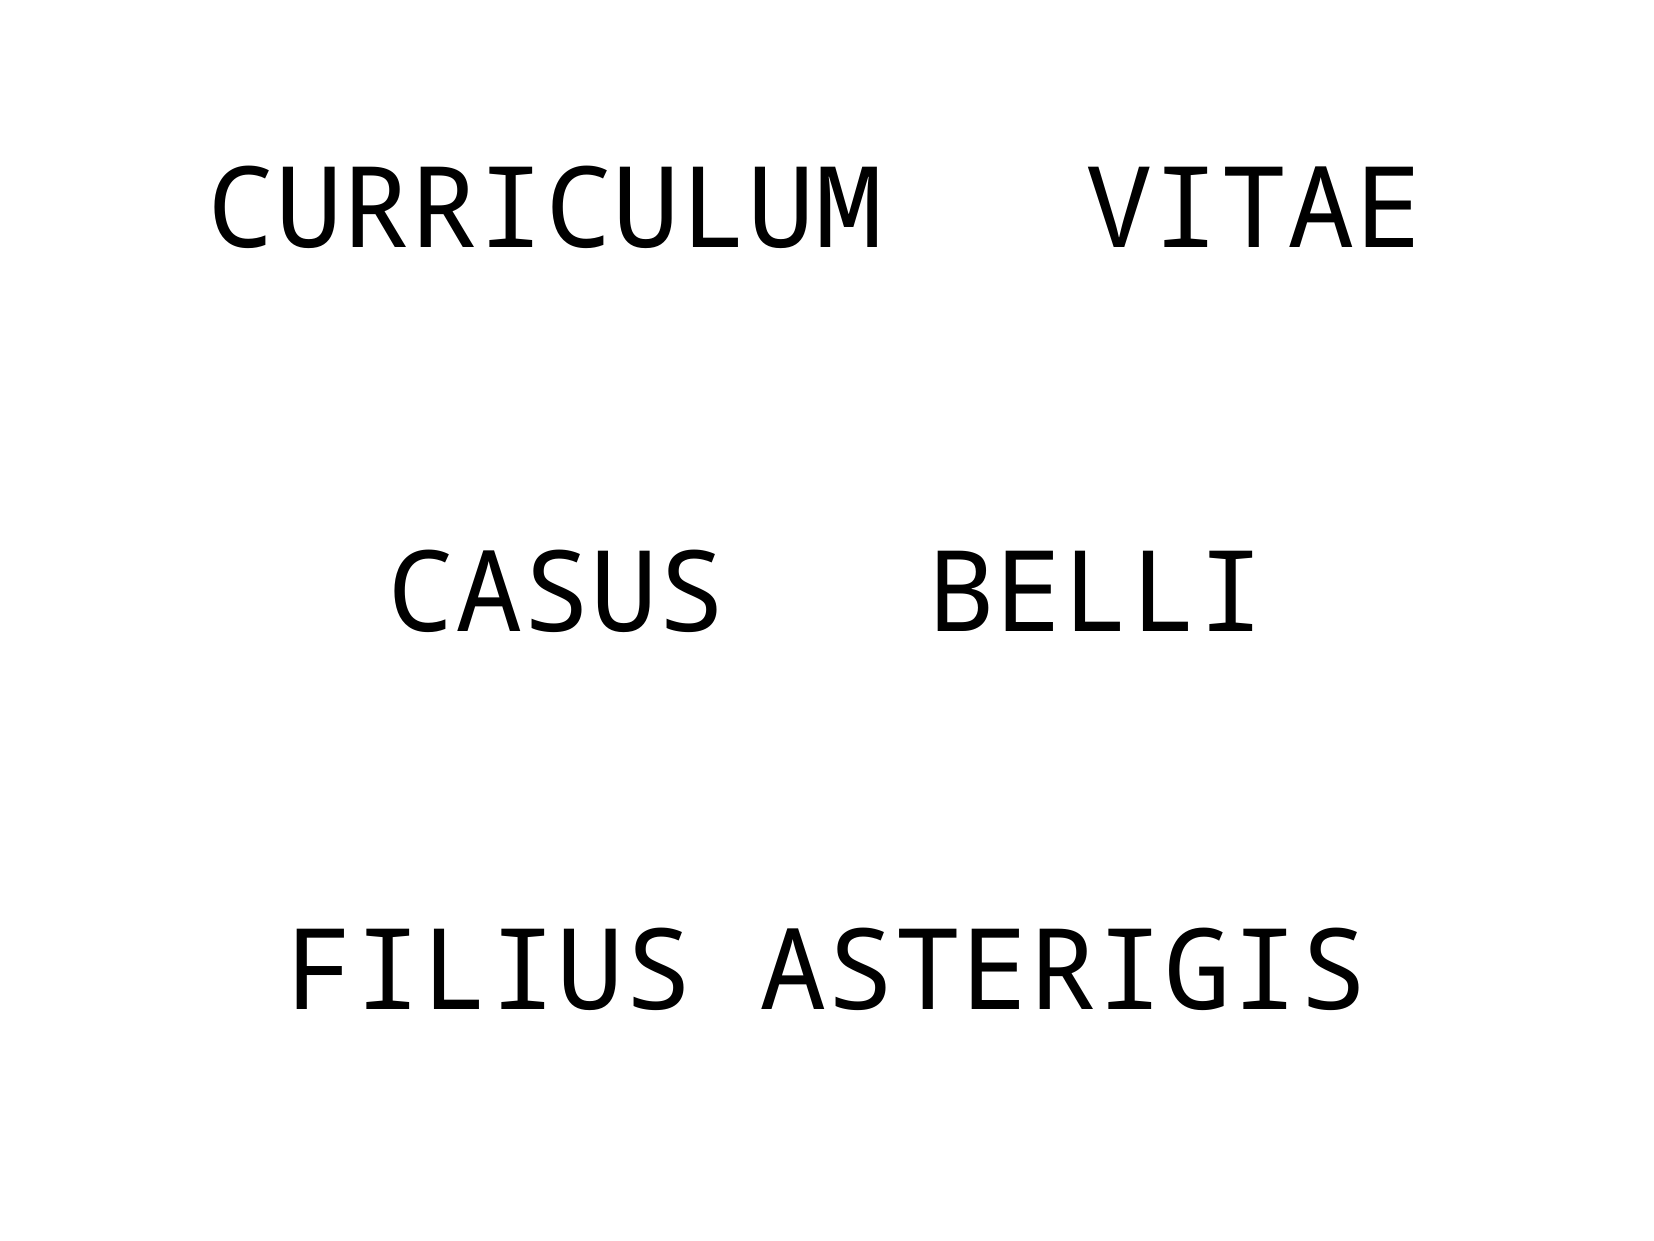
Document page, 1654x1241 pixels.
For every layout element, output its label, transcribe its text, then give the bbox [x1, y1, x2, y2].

title CASUS BELLI [82, 484, 1571, 692]
title FILIUS ASTERIGIS [82, 862, 1571, 1070]
title CURRICULUM VITAE [70, 100, 1560, 308]
